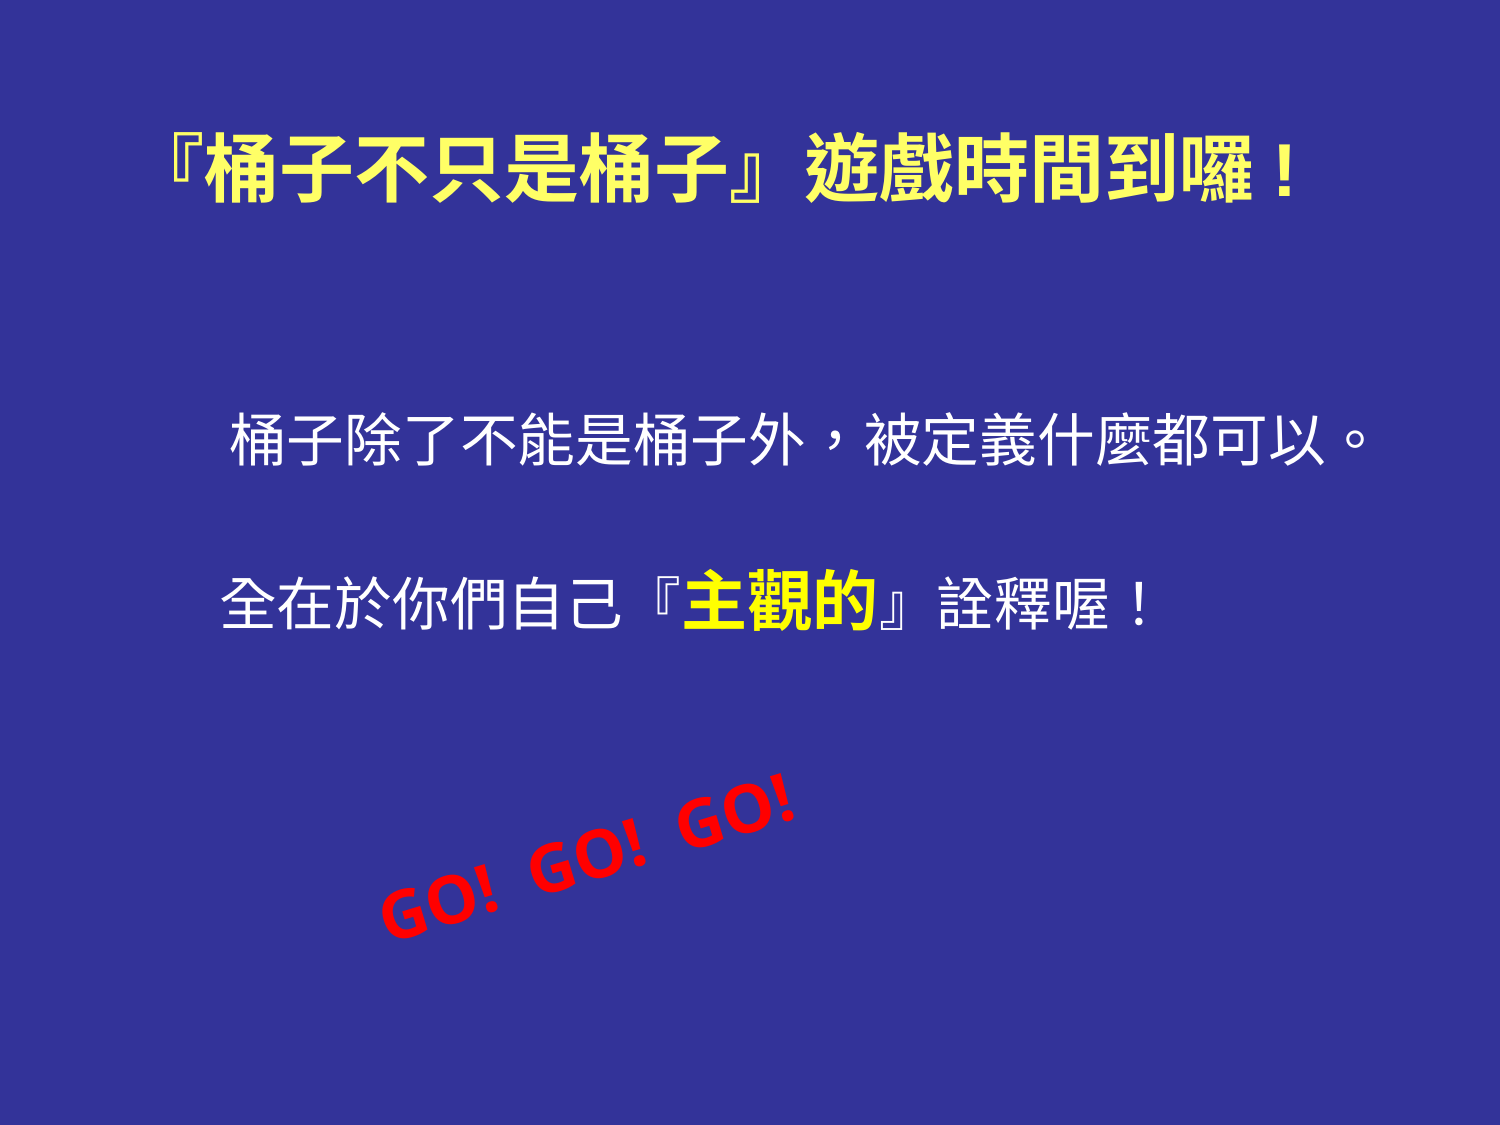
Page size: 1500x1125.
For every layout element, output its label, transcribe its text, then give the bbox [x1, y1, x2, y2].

list 桶子除了不能是桶子外，被定義什麼都可以。 全在於你們自己『主觀的』詮釋喔！ [76, 397, 1427, 651]
text_box 『桶子不只是桶子』遊戲時間到囉! [115, 114, 1313, 219]
text_box GO! GO! GO! [351, 728, 866, 969]
